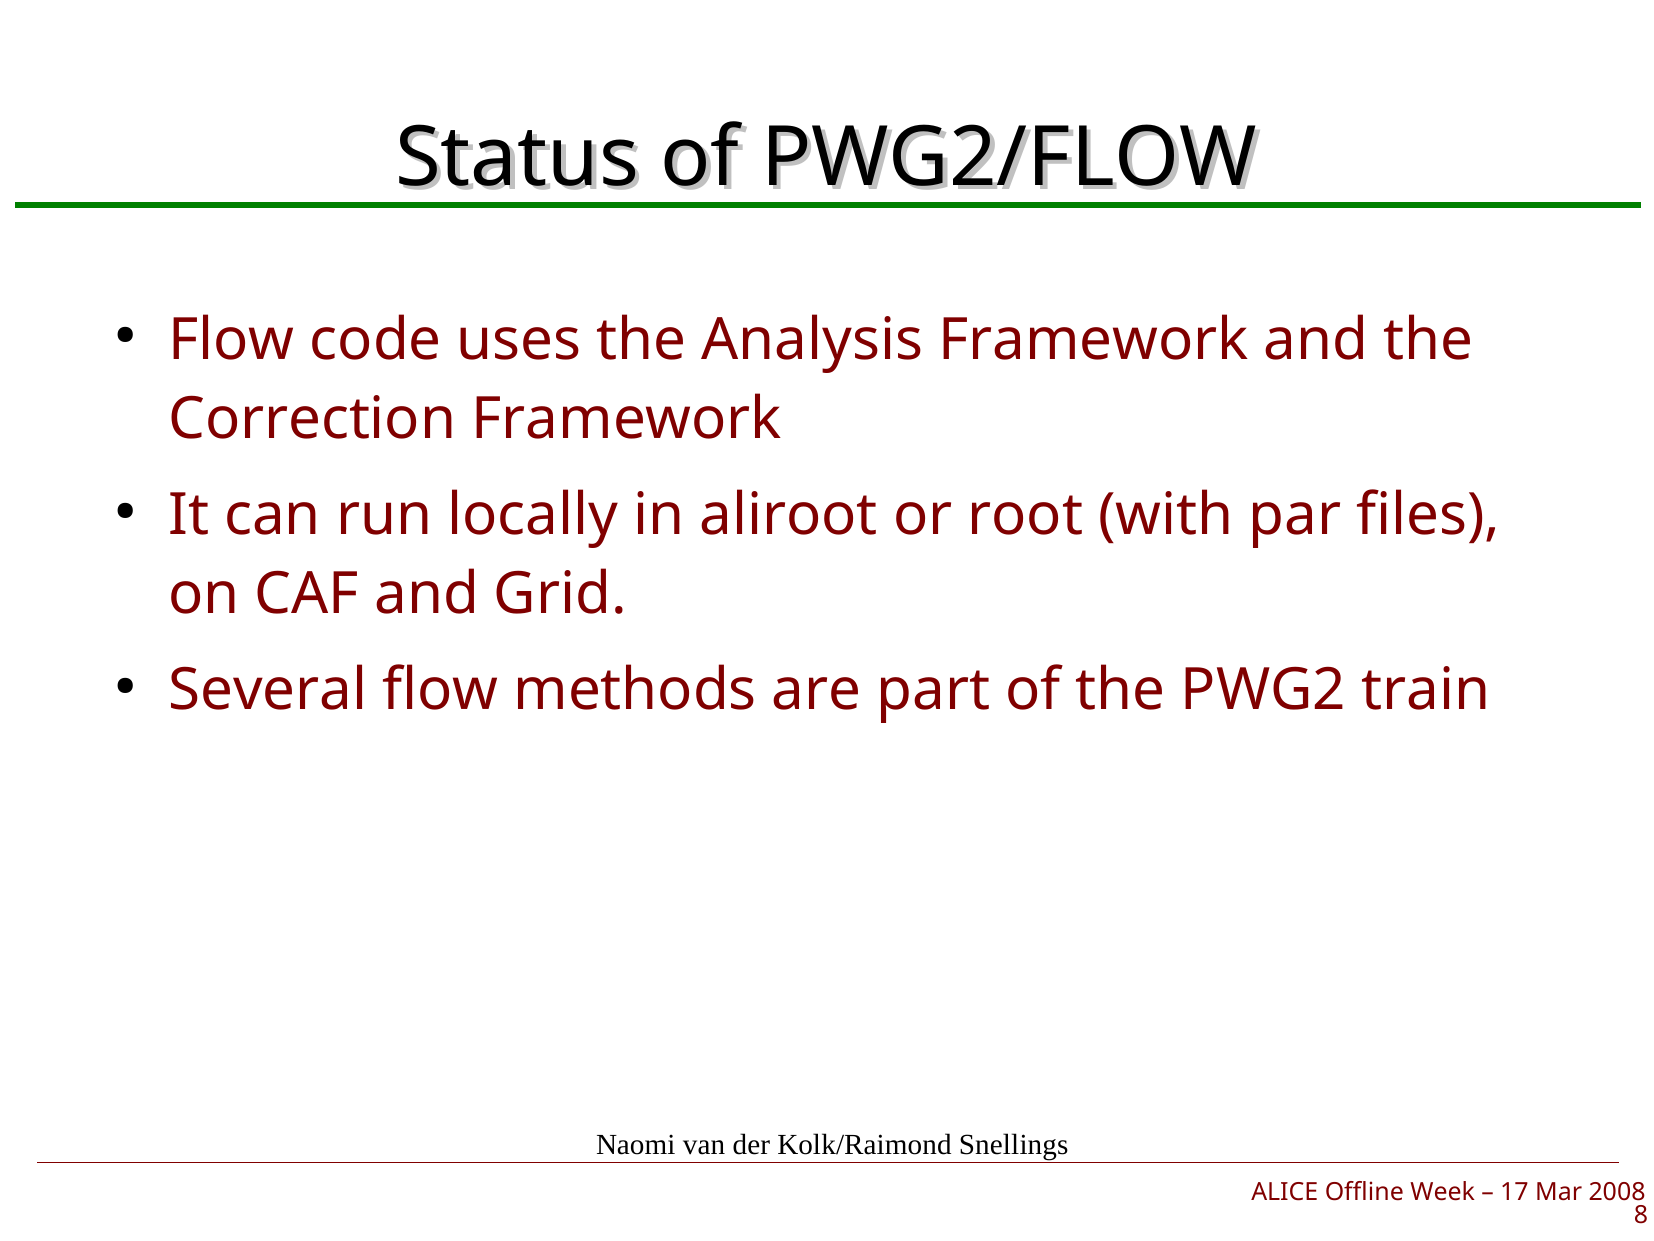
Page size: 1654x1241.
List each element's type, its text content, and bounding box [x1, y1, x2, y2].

text_box Naomi van der Kolk/Raimond Snellings [462, 1128, 1204, 1163]
title Status of PWG2/FLOW [82, 49, 1571, 257]
list Flow code uses the Analysis Framework and the Correction Framework It can run locally in aliroot or root (with par files), on CAF and Grid. Several flow methods are part of the PWG2 train [82, 289, 1571, 1109]
